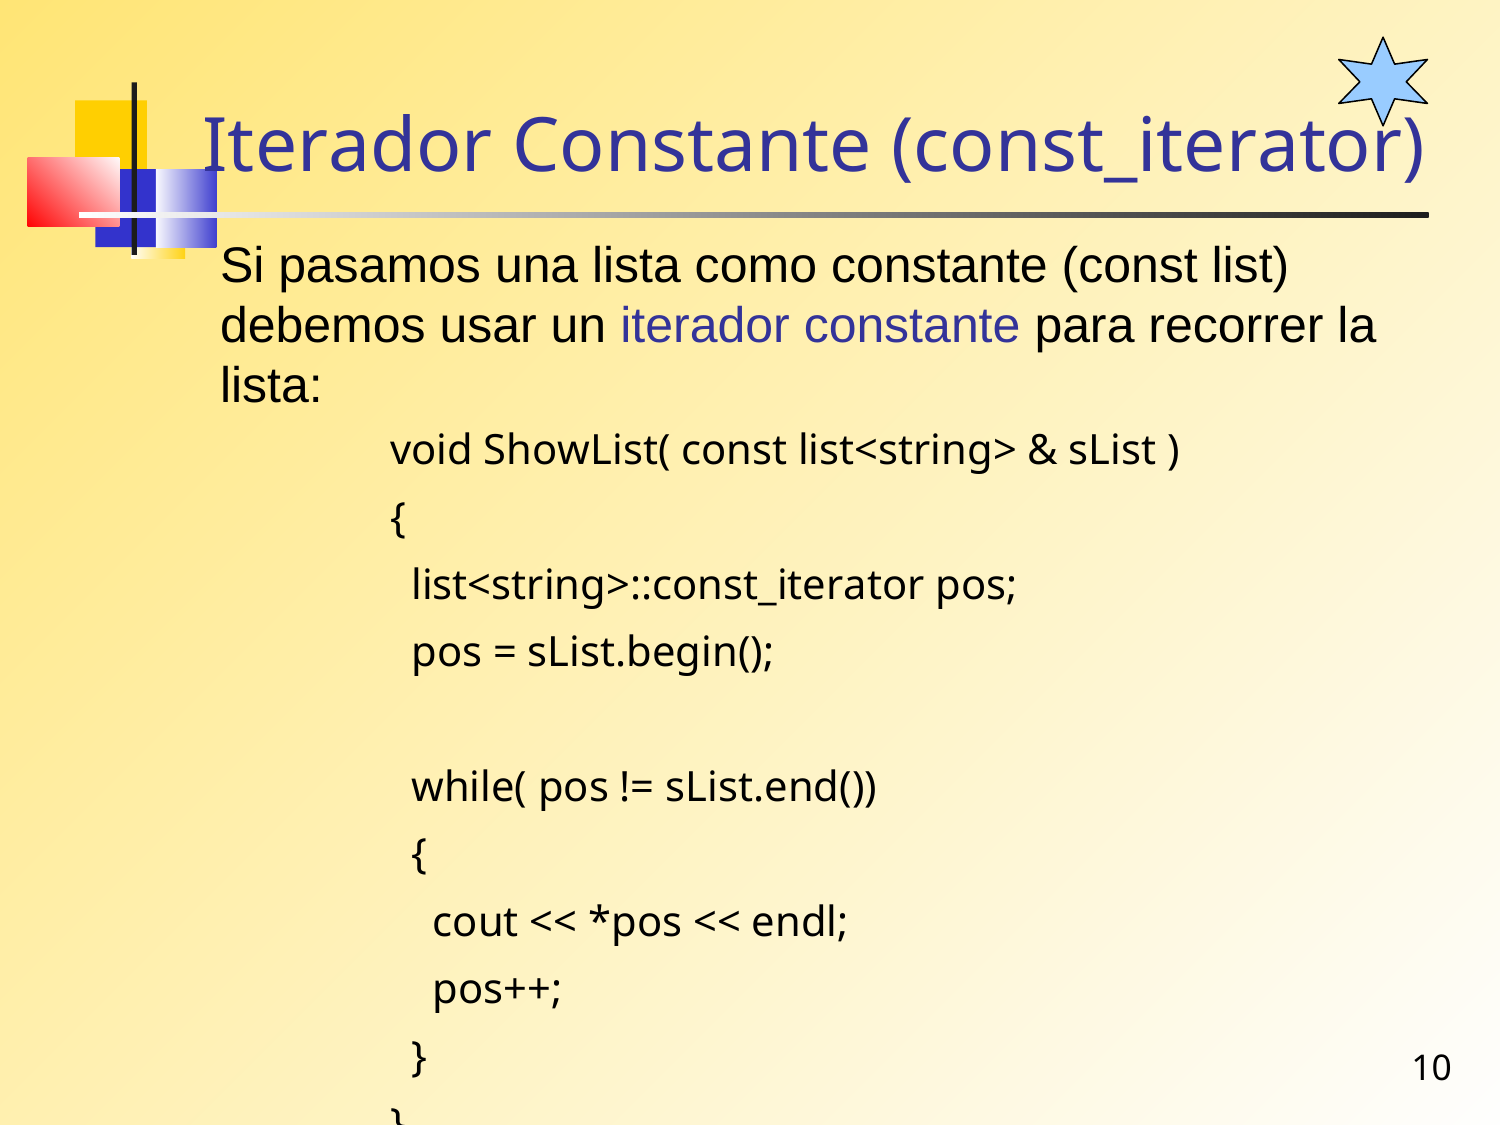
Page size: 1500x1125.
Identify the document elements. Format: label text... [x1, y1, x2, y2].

text_box Si pasamos una lista como constante (const list) debemos usar un iterador constante para recorrer la lista: [187, 224, 1426, 421]
list void ShowList( const list<string> & sList )‏ { list<string>::const_iterator pos; pos = sList.begin(); while( pos != sList.end())‏ { cout << *pos << endl; pos++; } } [374, 412, 1463, 1085]
text_box [1338, 37, 1428, 126]
title Iterador Constante (const_iterator)‏ [187, 37, 1466, 201]
